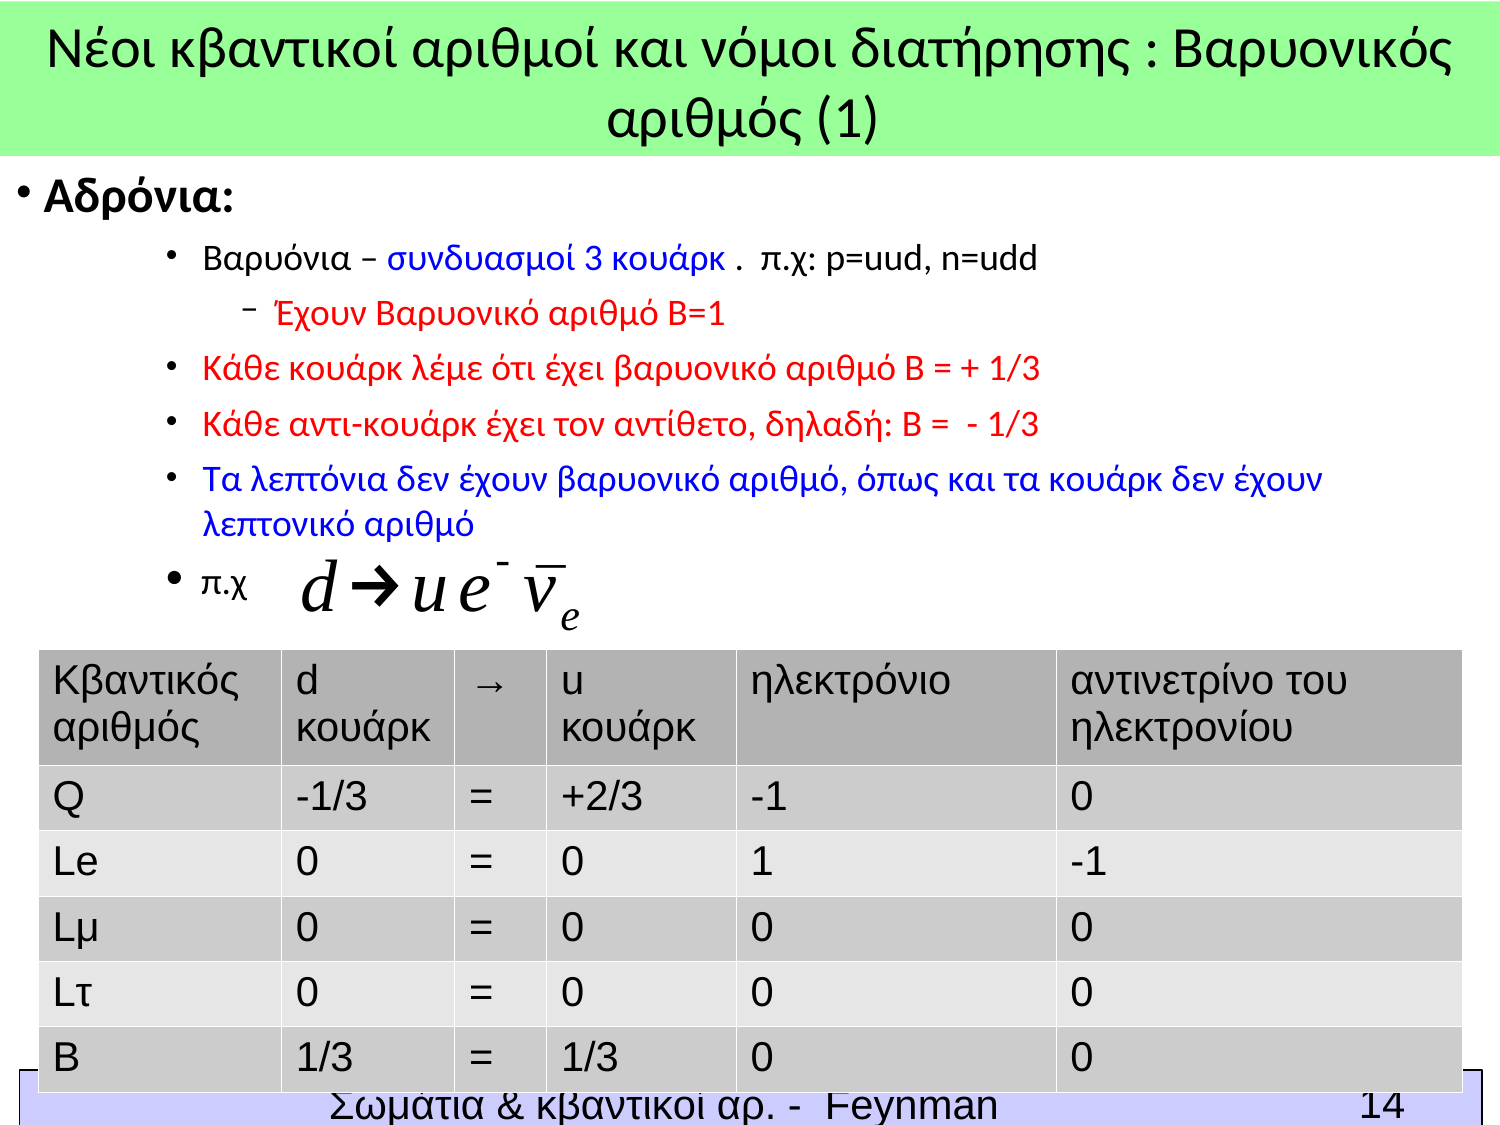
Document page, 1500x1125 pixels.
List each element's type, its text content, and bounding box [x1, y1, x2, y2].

table_cell = [455, 1027, 546, 1092]
table_header Κβαντικός αριθμός [39, 650, 281, 765]
table_cell 0 [737, 962, 1056, 1026]
table_cell = [455, 766, 546, 830]
table_cell 0 [282, 897, 454, 961]
table_cell 1 [737, 831, 1056, 896]
table_cell Lτ [39, 962, 281, 1026]
table_cell = [455, 831, 546, 896]
table_cell 0 [547, 897, 736, 961]
table_cell 0 [1057, 897, 1462, 961]
table_cell 0 [547, 831, 736, 896]
table_cell 0 [282, 831, 454, 896]
table_cell = [455, 897, 546, 961]
table_cell -1 [1057, 831, 1462, 896]
table_cell = [455, 962, 546, 1026]
table_cell Lμ [39, 897, 281, 961]
table_cell -1 [737, 766, 1056, 830]
table_cell Le [39, 831, 281, 896]
text_box Νέοι κβαντικοί αριθμοί και νόμοι διατήρησης : Βαρυονικός αριθμός (1) [0, 1, 1500, 156]
table_header u κουάρκ [547, 650, 736, 765]
table_cell +2/3 [547, 766, 736, 830]
table_cell 0 [1057, 962, 1462, 1026]
table_cell 1/3 [547, 1027, 736, 1092]
table_cell Β [39, 1027, 281, 1092]
table_cell 1/3 [282, 1027, 454, 1092]
table_cell 0 [282, 962, 454, 1026]
table_header → [455, 650, 546, 765]
text_box Αδρόνια: Βαρυόνια – συνδυασμοί 3 κουάρκ . π.χ: p=uud, n=udd Έχουν Bαρυονικό αριθμό B=1 Κάθε κουάρκ λέμε ότι έχει βαρυονικό αριθμό Β = + 1/3 Κάθε αντι-κουάρκ έχει τον αντίθετο, δηλαδή: Β = - 1/3 Τα λεπτόνια δεν έχουν βαρυονικό αριθμό, όπως και τα κουάρκ δεν έχουν λεπτονικό αριθμό π.χ [0, 154, 1424, 1013]
table_header αντινετρίνο του ηλεκτρονίου [1057, 650, 1462, 765]
table_cell 0 [1057, 766, 1462, 830]
table_cell Q [39, 766, 281, 830]
chart [281, 532, 601, 638]
table_header ηλεκτρόνιο [737, 650, 1056, 765]
table_cell 0 [1057, 1027, 1462, 1092]
table_cell -1/3 [282, 766, 454, 830]
table_cell 0 [547, 962, 736, 1026]
table_cell 0 [737, 897, 1056, 961]
table_cell 0 [737, 1027, 1056, 1092]
table_header d κουάρκ [282, 650, 454, 765]
